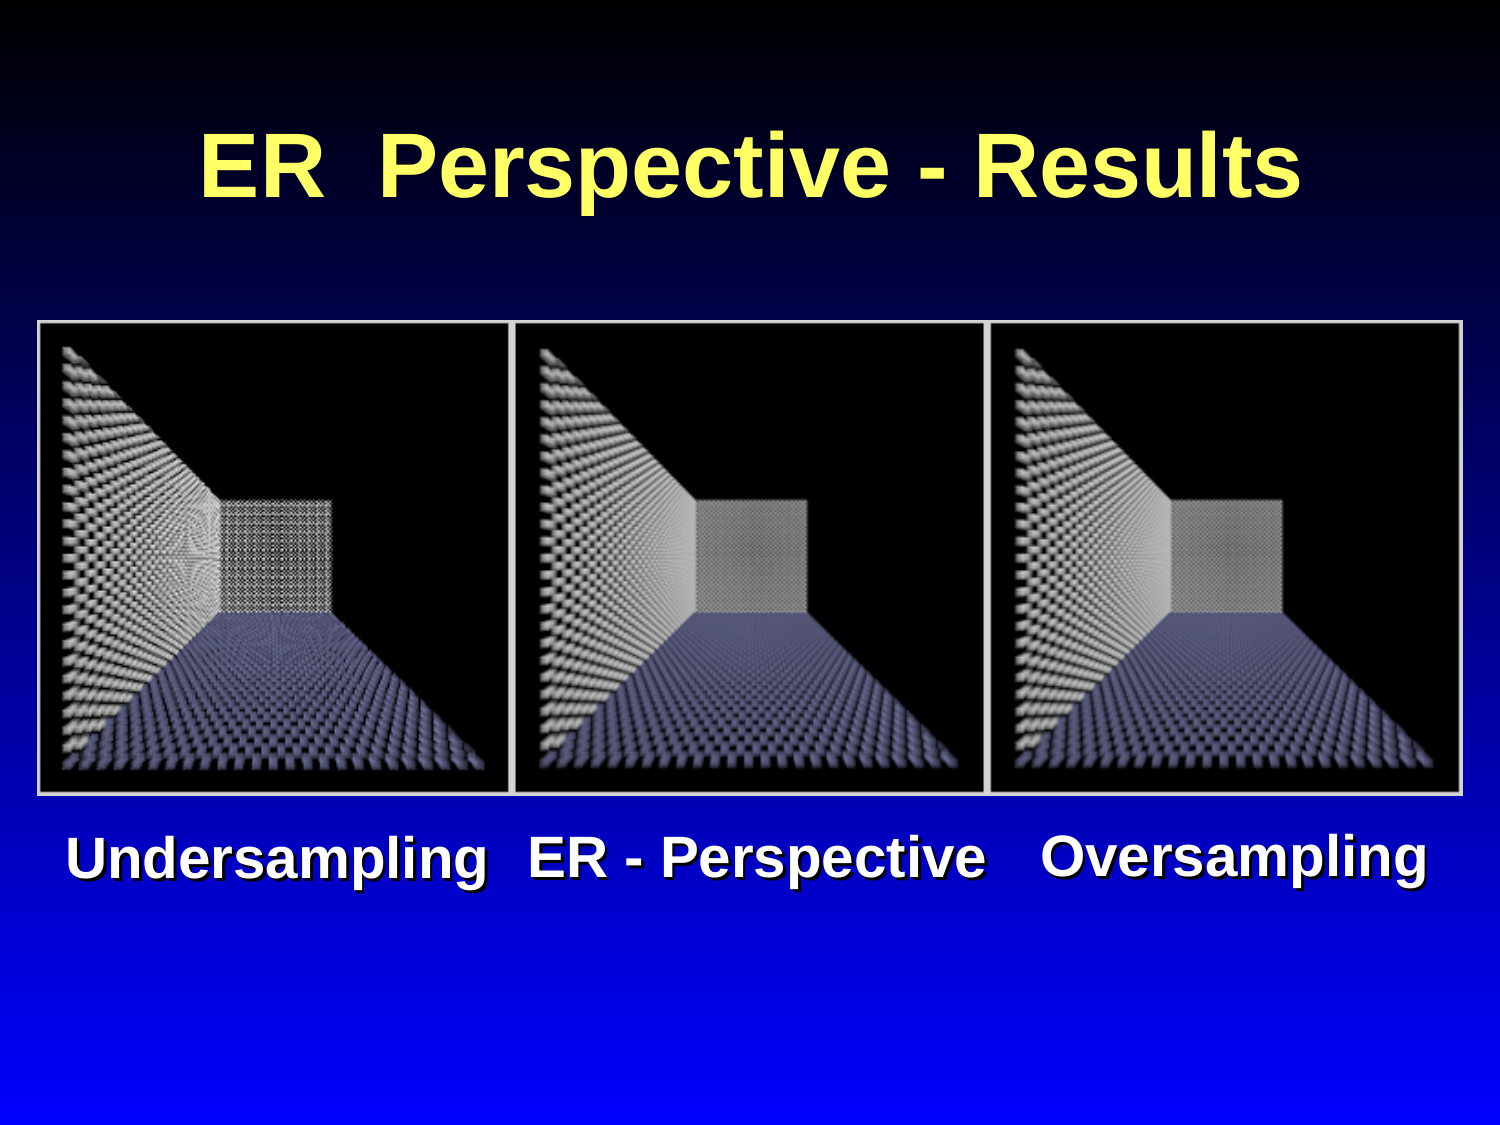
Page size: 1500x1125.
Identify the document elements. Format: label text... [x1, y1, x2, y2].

text_box ER - Perspective [511, 821, 1005, 905]
text_box Undersampling [47, 822, 507, 906]
title ER Perspective - Results [47, 37, 1457, 225]
text_box Oversampling [1023, 820, 1447, 904]
picture [37, 320, 1463, 796]
